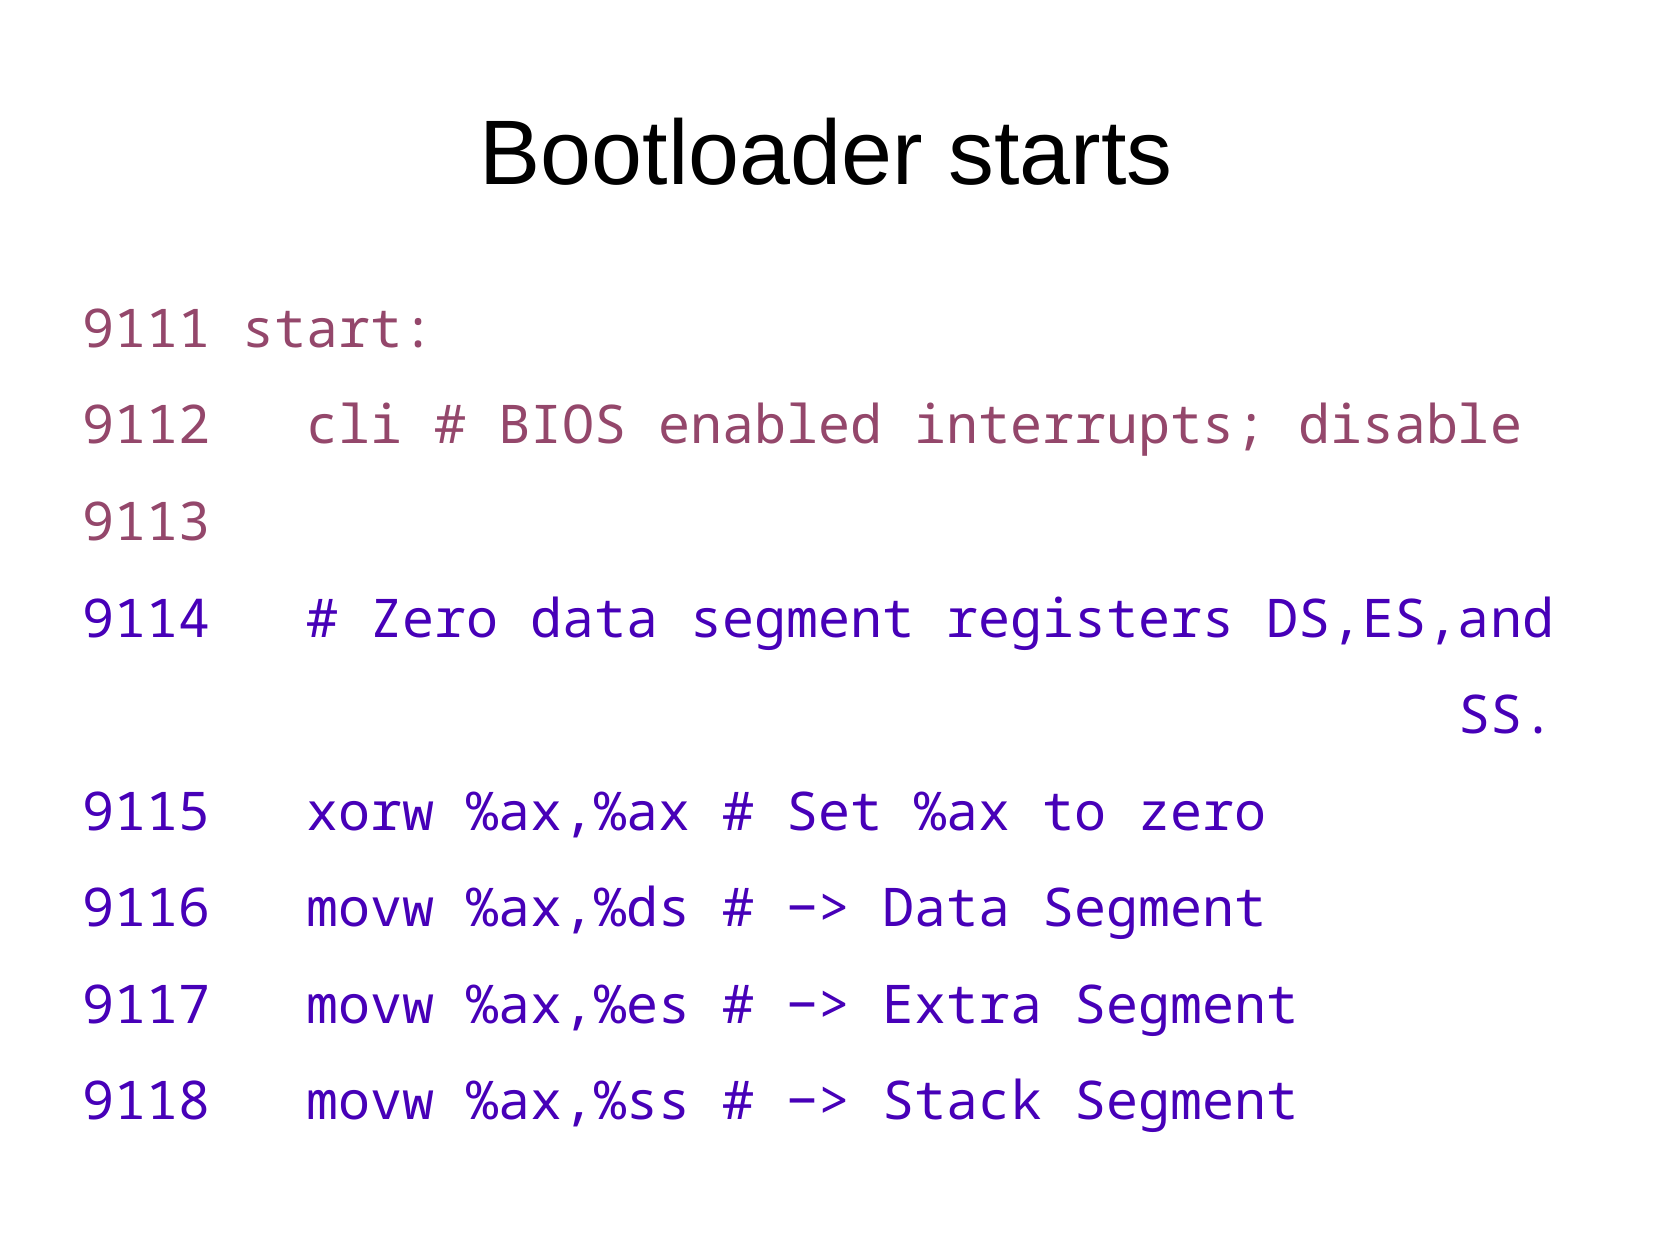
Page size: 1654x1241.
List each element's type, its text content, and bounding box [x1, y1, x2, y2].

title Bootloader starts [82, 49, 1571, 257]
list 9111 start: 9112 cli # BIOS enabled interrupts; disable 9113 9114 # Zero data segment registers DS,ES,and SS. 9115 xorw %ax,%ax # Set %ax to zero 9116 movw %ax,%ds # −> Data Segment 9117 movw %ax,%es # −> Extra Segment 9118 movw %ax,%ss # −> Stack Segment [82, 290, 1571, 1163]
